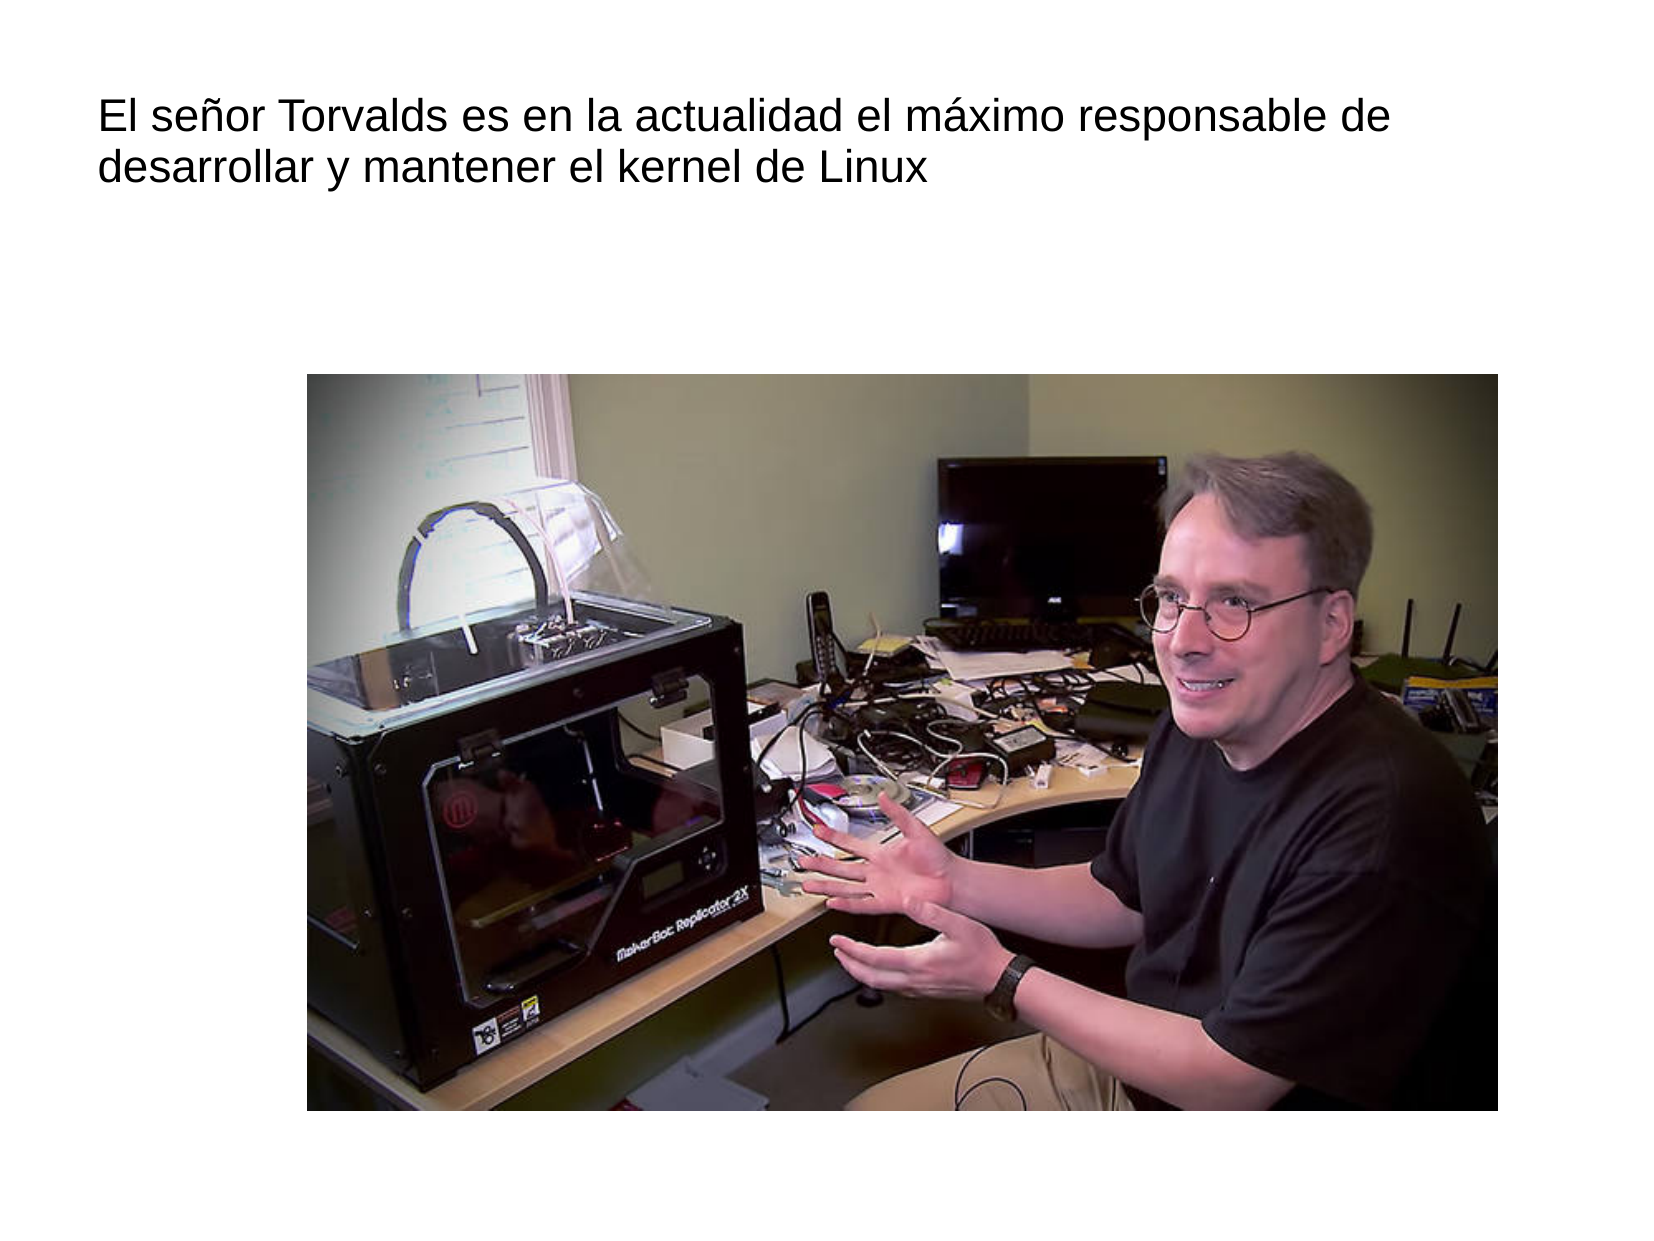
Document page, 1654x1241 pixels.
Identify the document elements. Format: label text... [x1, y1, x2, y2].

picture [307, 374, 1498, 1111]
text_box El señor Torvalds es en la actualidad el máximo responsable de desarrollar y mantener el kernel de Linux [82, 82, 1524, 201]
